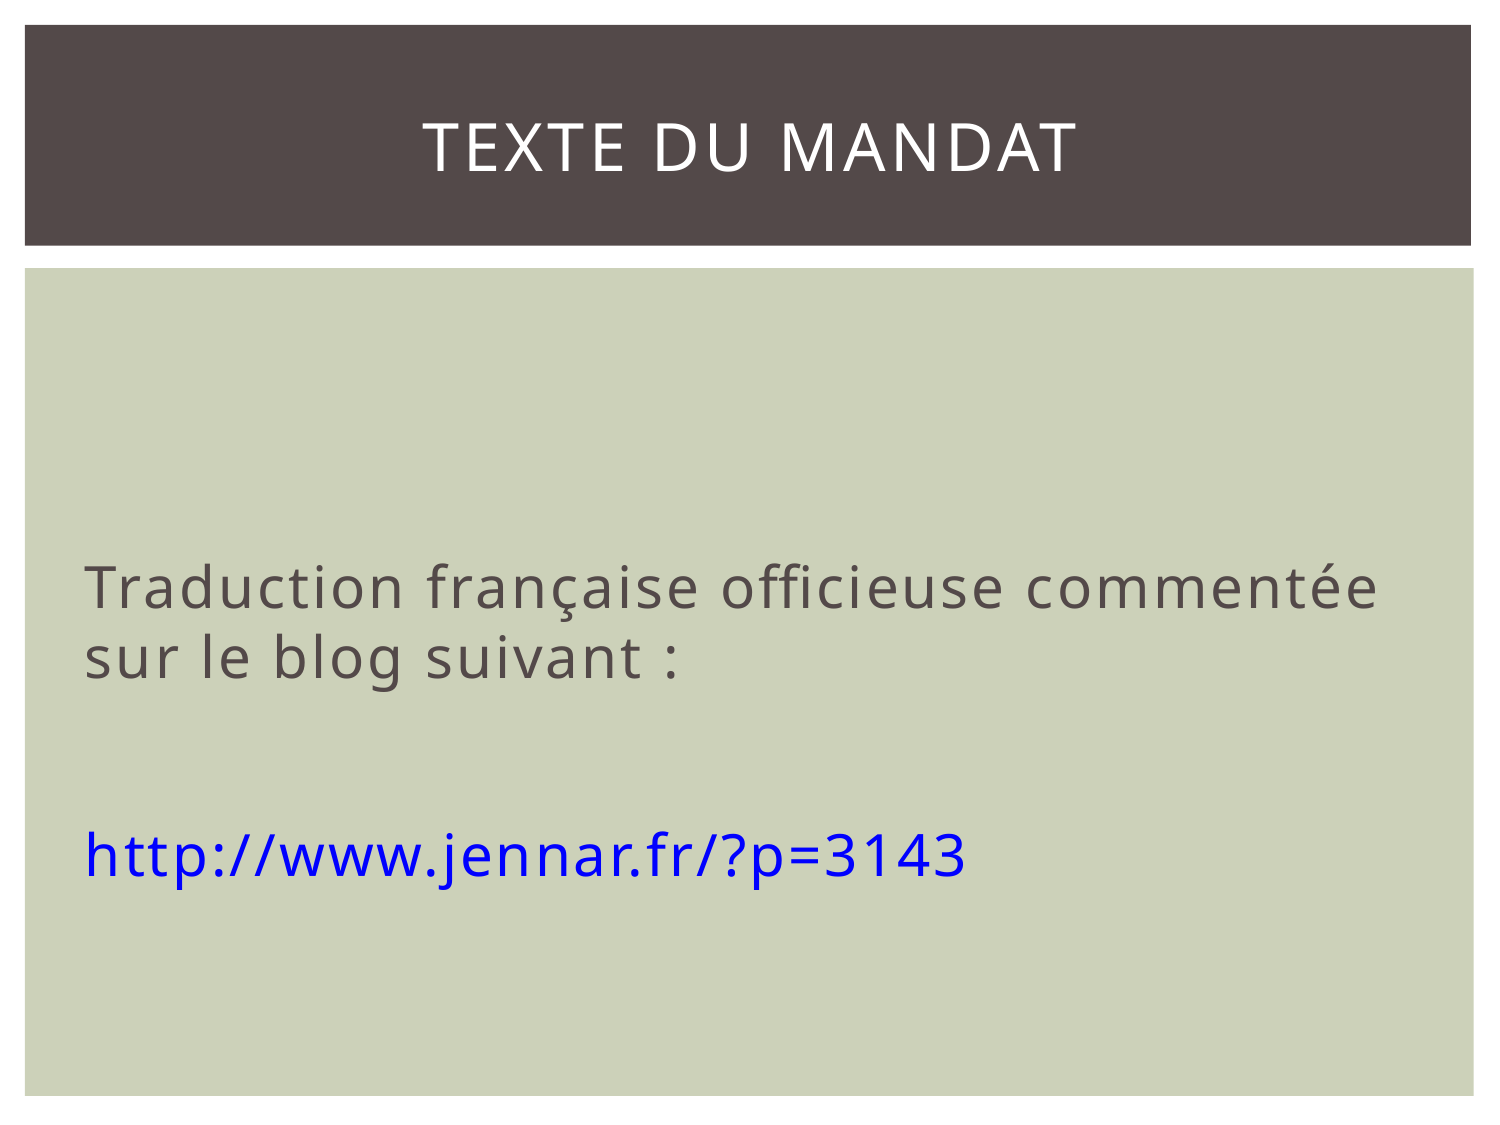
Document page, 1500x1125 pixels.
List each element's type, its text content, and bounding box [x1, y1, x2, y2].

list Traduction française officieuse commentée sur le blog suivant : http://www.jennar.fr/?p=3143 [62, 383, 1442, 899]
title TEXTE DU MANDAT [62, 58, 1438, 232]
